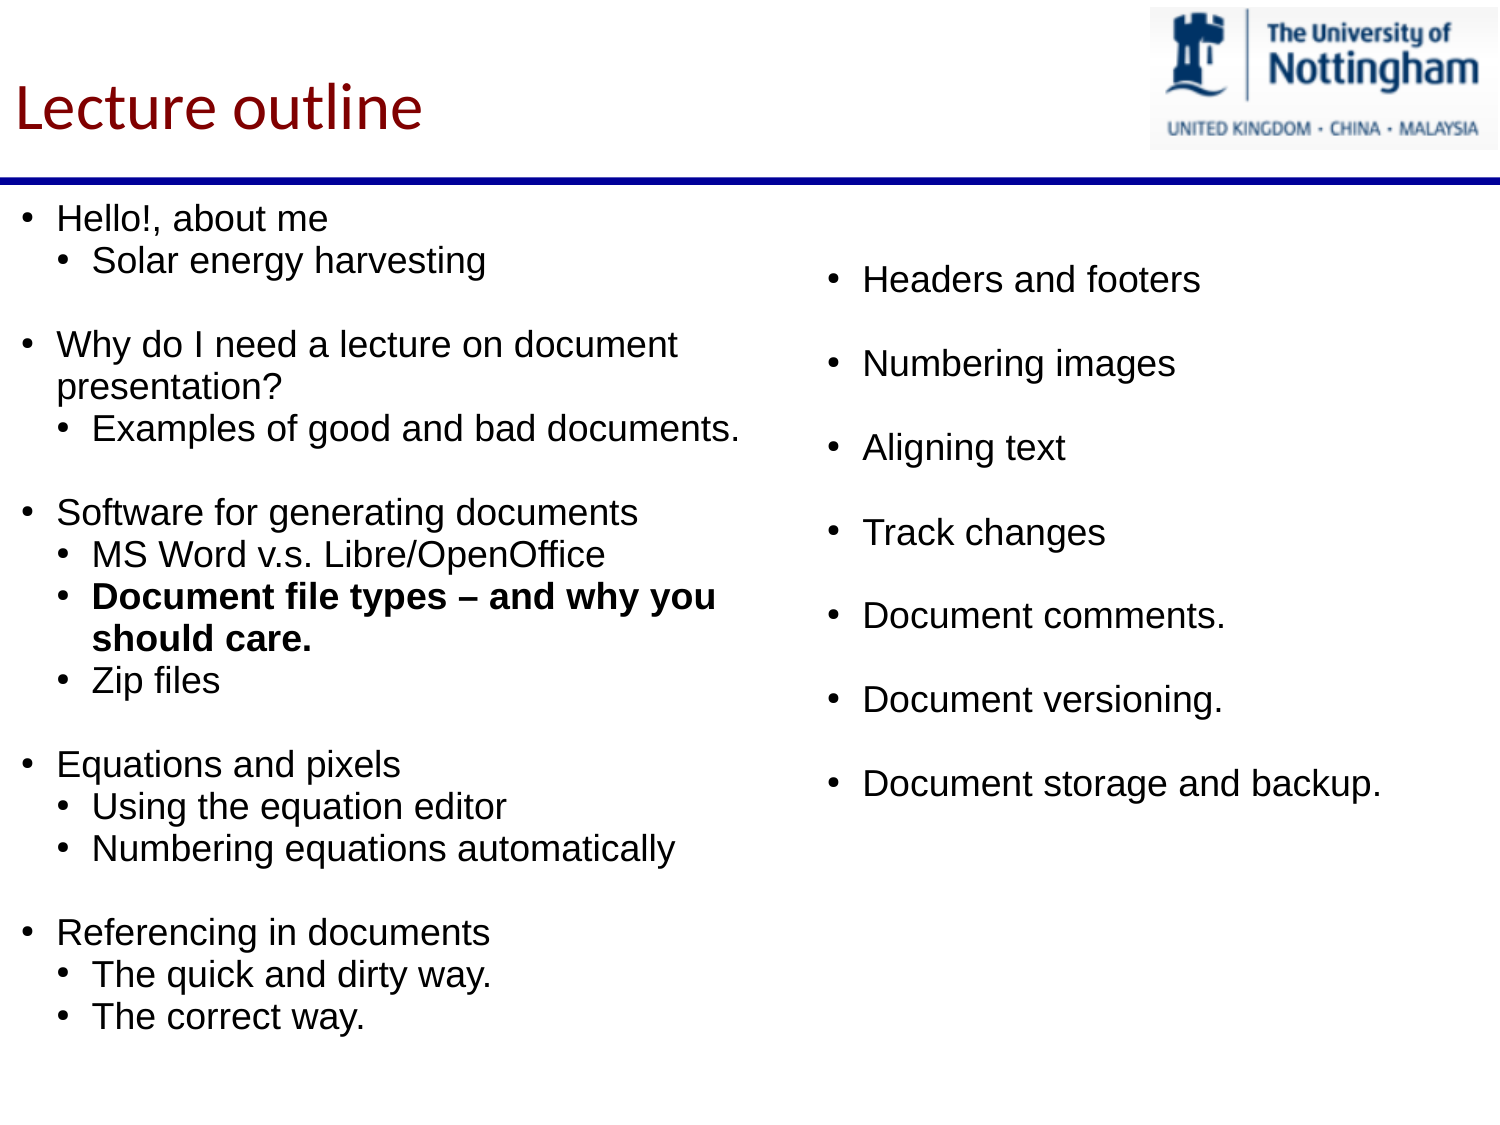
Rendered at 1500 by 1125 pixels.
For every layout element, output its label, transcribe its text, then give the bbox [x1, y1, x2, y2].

picture [1150, 7, 1498, 150]
title Lecture outline [0, 24, 1363, 180]
text_box Hello!, about me Solar energy harvesting Why do I need a lecture on document presentation? Examples of good and bad documents. Software for generating documents MS Word v.s. Libre/OpenOffice Document file types – and why you should care. Zip files Equations and pixels Using the equation editor Numbering equations automatically Referencing in documents The quick and dirty way. The correct way. [6, 190, 843, 1087]
text_box Headers and footers Numbering images Aligning text Track changes Document comments. Document versioning. Document storage and backup. [812, 209, 1484, 1023]
